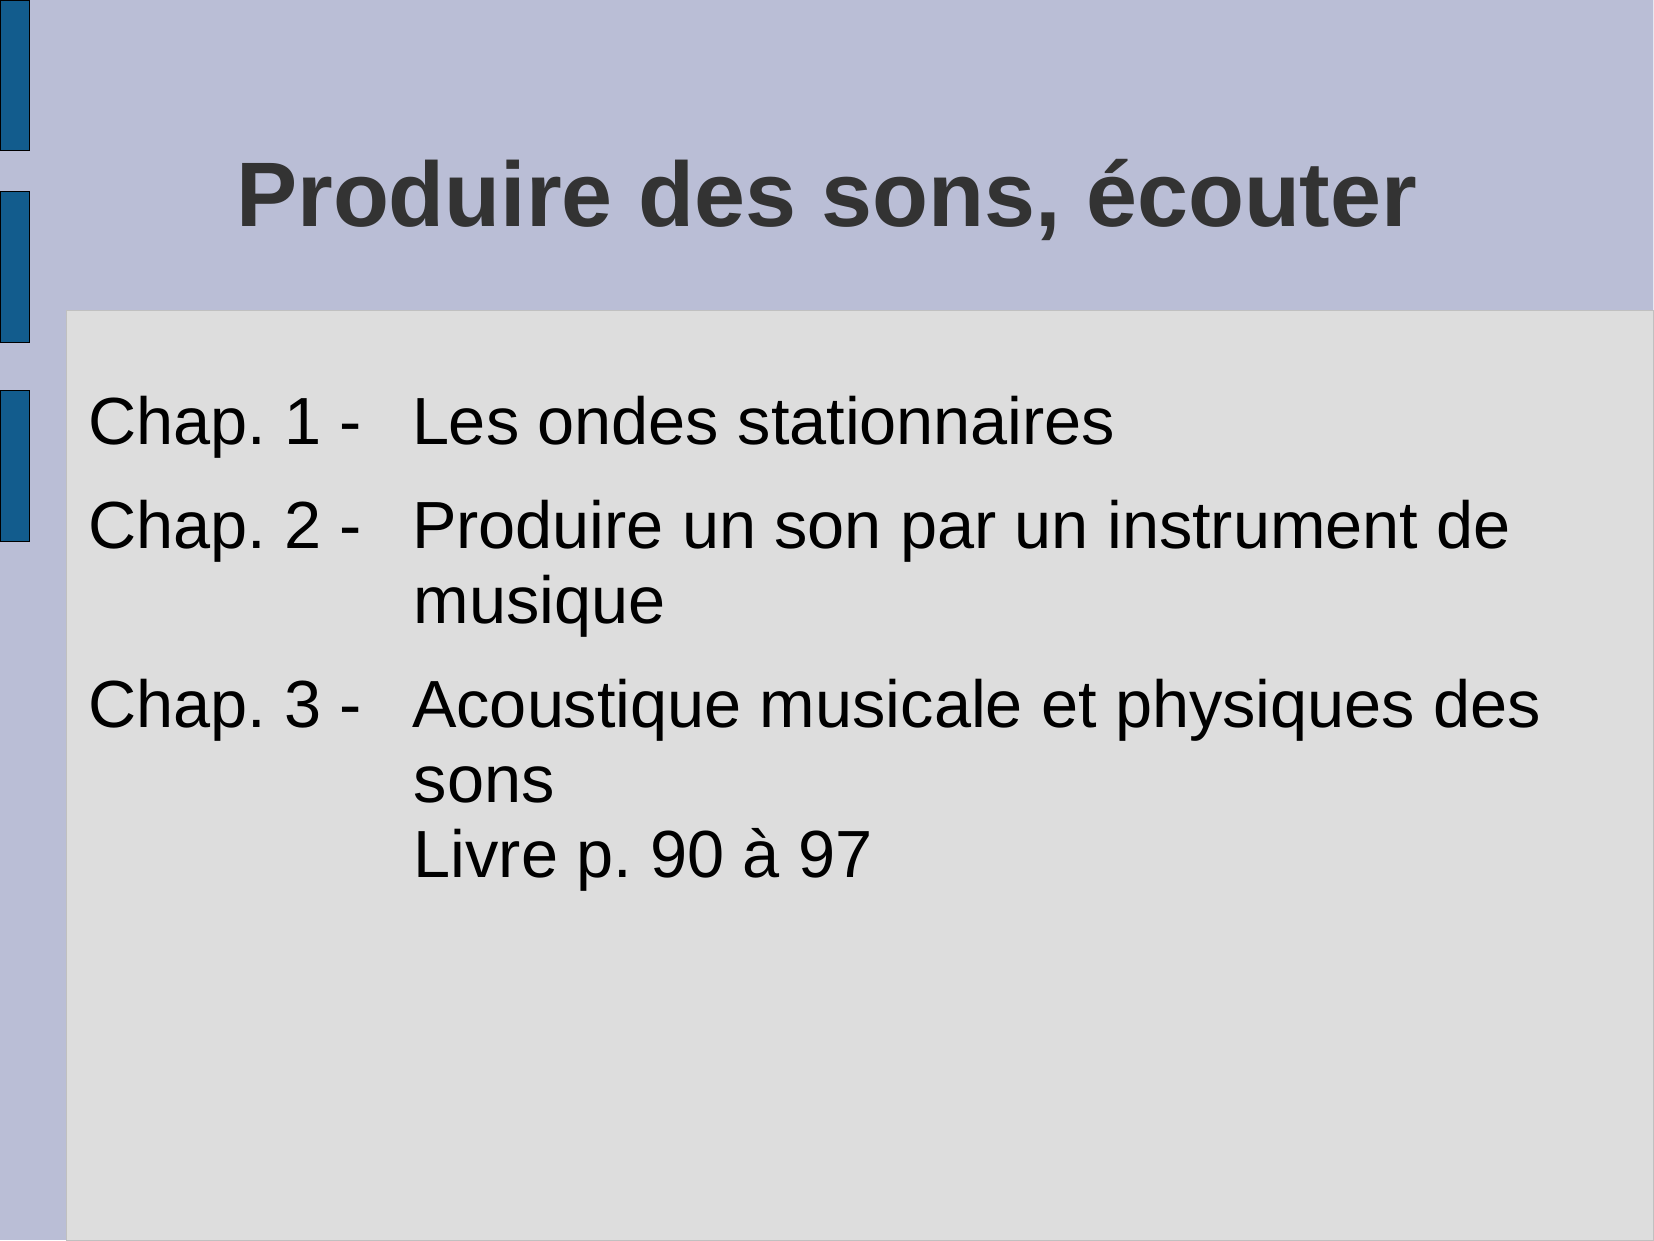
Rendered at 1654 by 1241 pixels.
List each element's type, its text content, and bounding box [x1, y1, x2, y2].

list Chap. 1 - Les ondes stationnaires Chap. 2 - Produire un son par un instrument de musique Chap. 3 - Acoustique musicale et physiques des sons Livre p. 90 à 97 [88, 383, 1577, 1114]
title Produire des sons, écouter [121, 91, 1534, 299]
